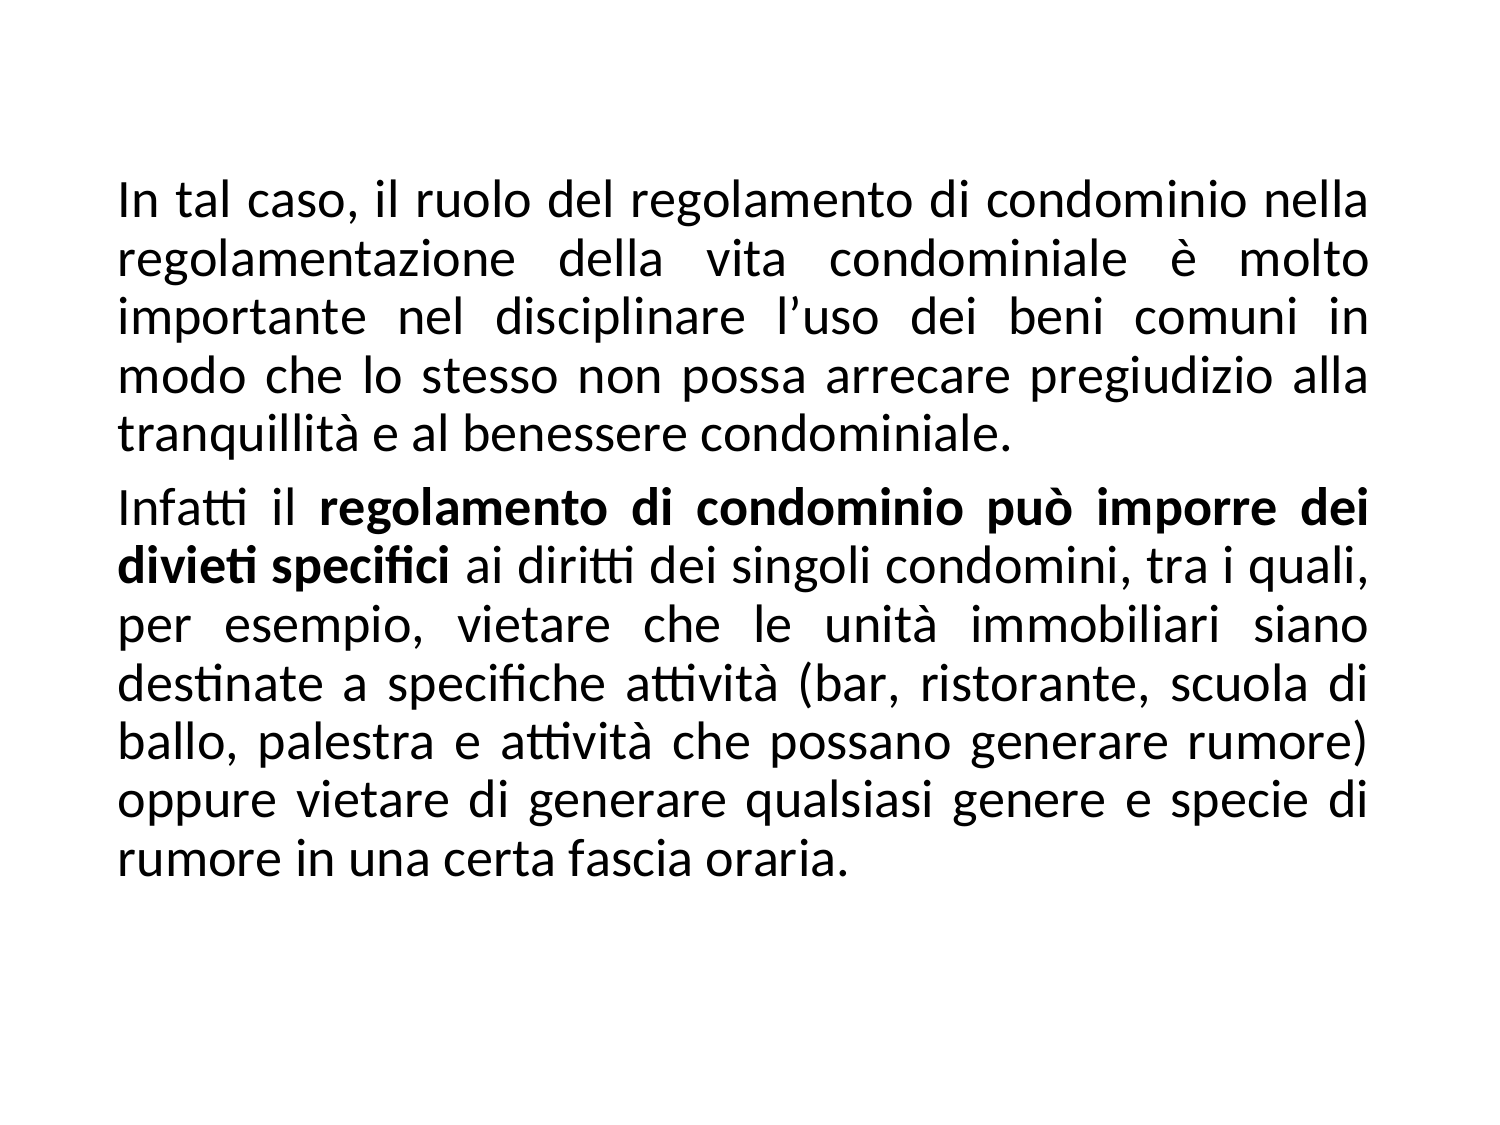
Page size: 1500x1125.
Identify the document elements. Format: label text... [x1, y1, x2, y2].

list In tal caso, il ruolo del regolamento di condominio nella regolamentazione della vita condominiale è molto importante nel disciplinare l’uso dei beni comuni in modo che lo stesso non possa arrecare pregiudizio alla tranquillità e al benessere condominiale. Infatti il regolamento di condominio può imporre dei divieti specifici ai diritti dei singoli condomini, tra i quali, per esempio, vietare che le unità immobiliari siano destinate a specifiche attività (bar, ristorante, scuola di ballo, palestra e attività che possano generare rumore) oppure vietare di generare qualsiasi genere e specie di rumore in una certa fascia oraria. [103, 82, 1397, 1014]
